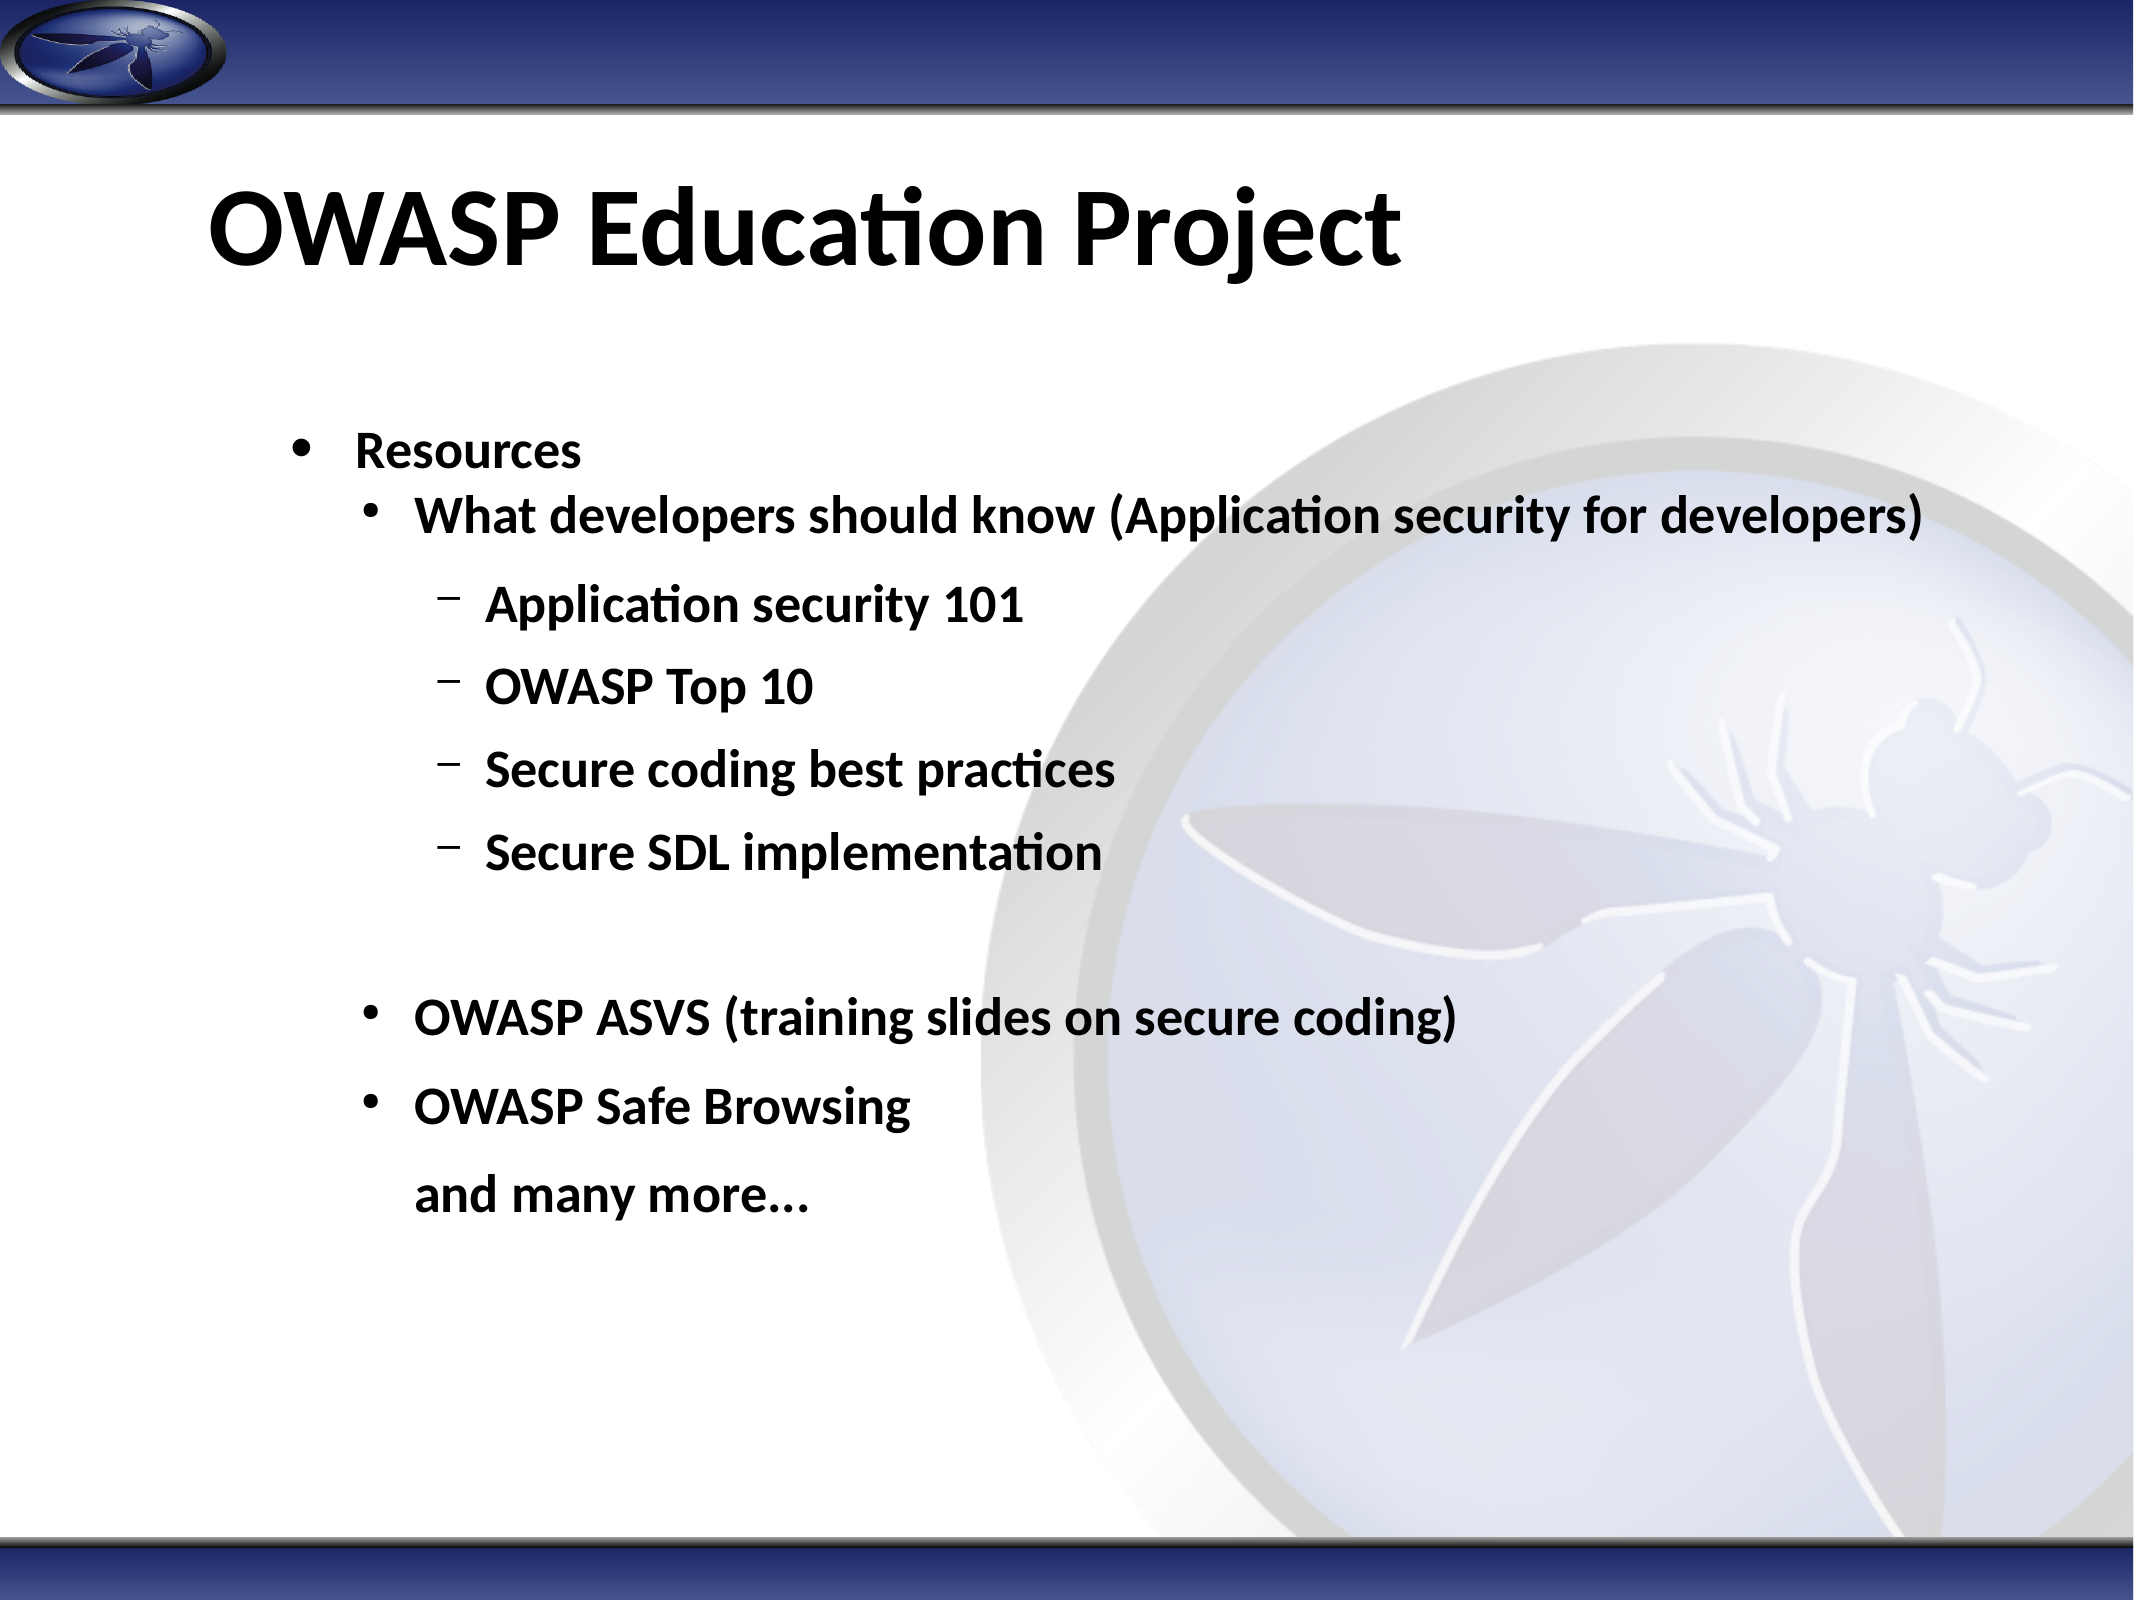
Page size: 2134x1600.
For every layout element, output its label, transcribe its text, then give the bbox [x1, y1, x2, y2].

picture [0, 0, 228, 104]
title OWASP Education Project [208, 125, 1925, 350]
picture [981, 339, 2134, 1600]
list Resources What developers should know (Application security for developers) Application security 101 OWASP Top 10 Secure coding best practices Secure SDL implementation OWASP ASVS (training slides on secure coding) OWASP Safe Browsing and many more... [213, 407, 2067, 1447]
